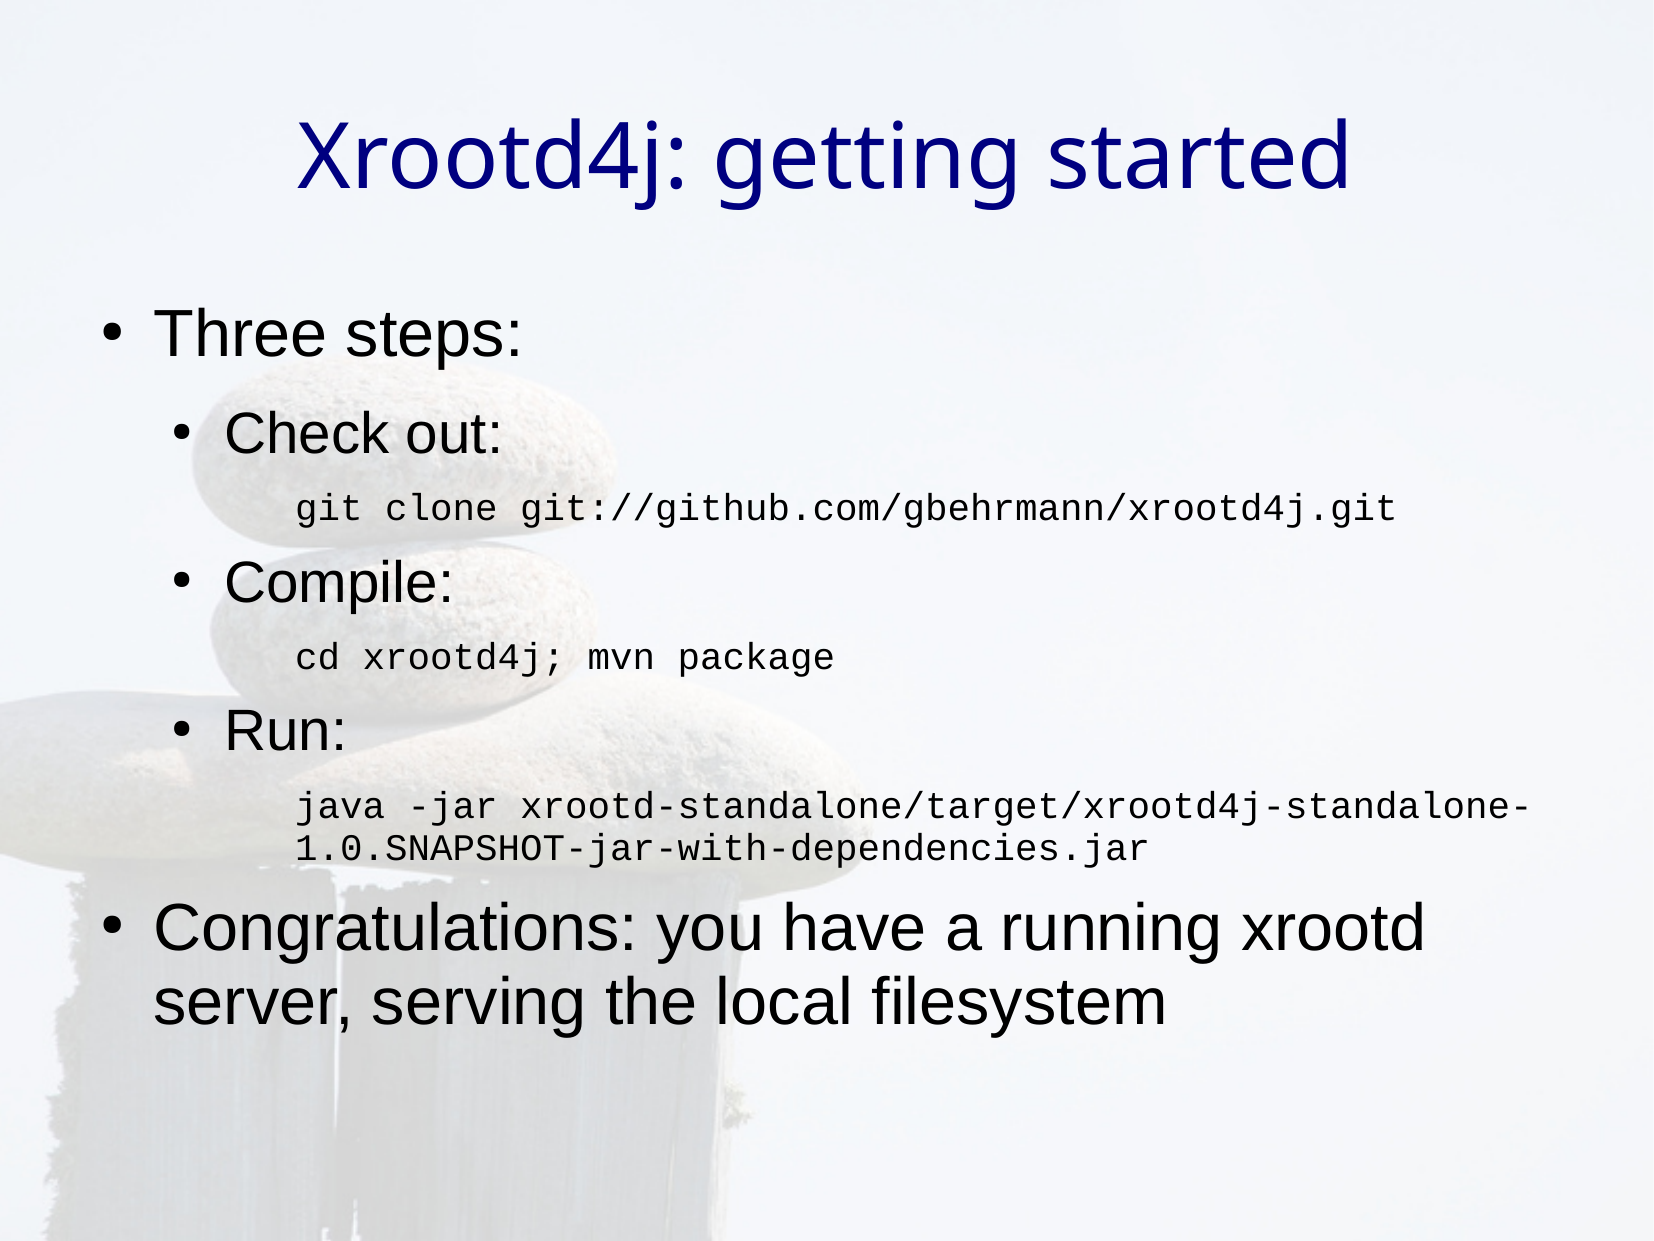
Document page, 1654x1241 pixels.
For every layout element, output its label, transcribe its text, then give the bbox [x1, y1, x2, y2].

list Three steps: Check out: git clone git://github.com/gbehrmann/xrootd4j.git Compile: cd xrootd4j; mvn package Run: java -jar xrootd-standalone/target/xrootd4j-standalone-1.0.SNAPSHOT-jar-with-dependencies.jar Congratulations: you have a running xrootd server, serving the local filesystem [82, 296, 1571, 1115]
picture [0, 0, 1654, 1241]
title Xrootd4j: getting started [82, 49, 1571, 257]
